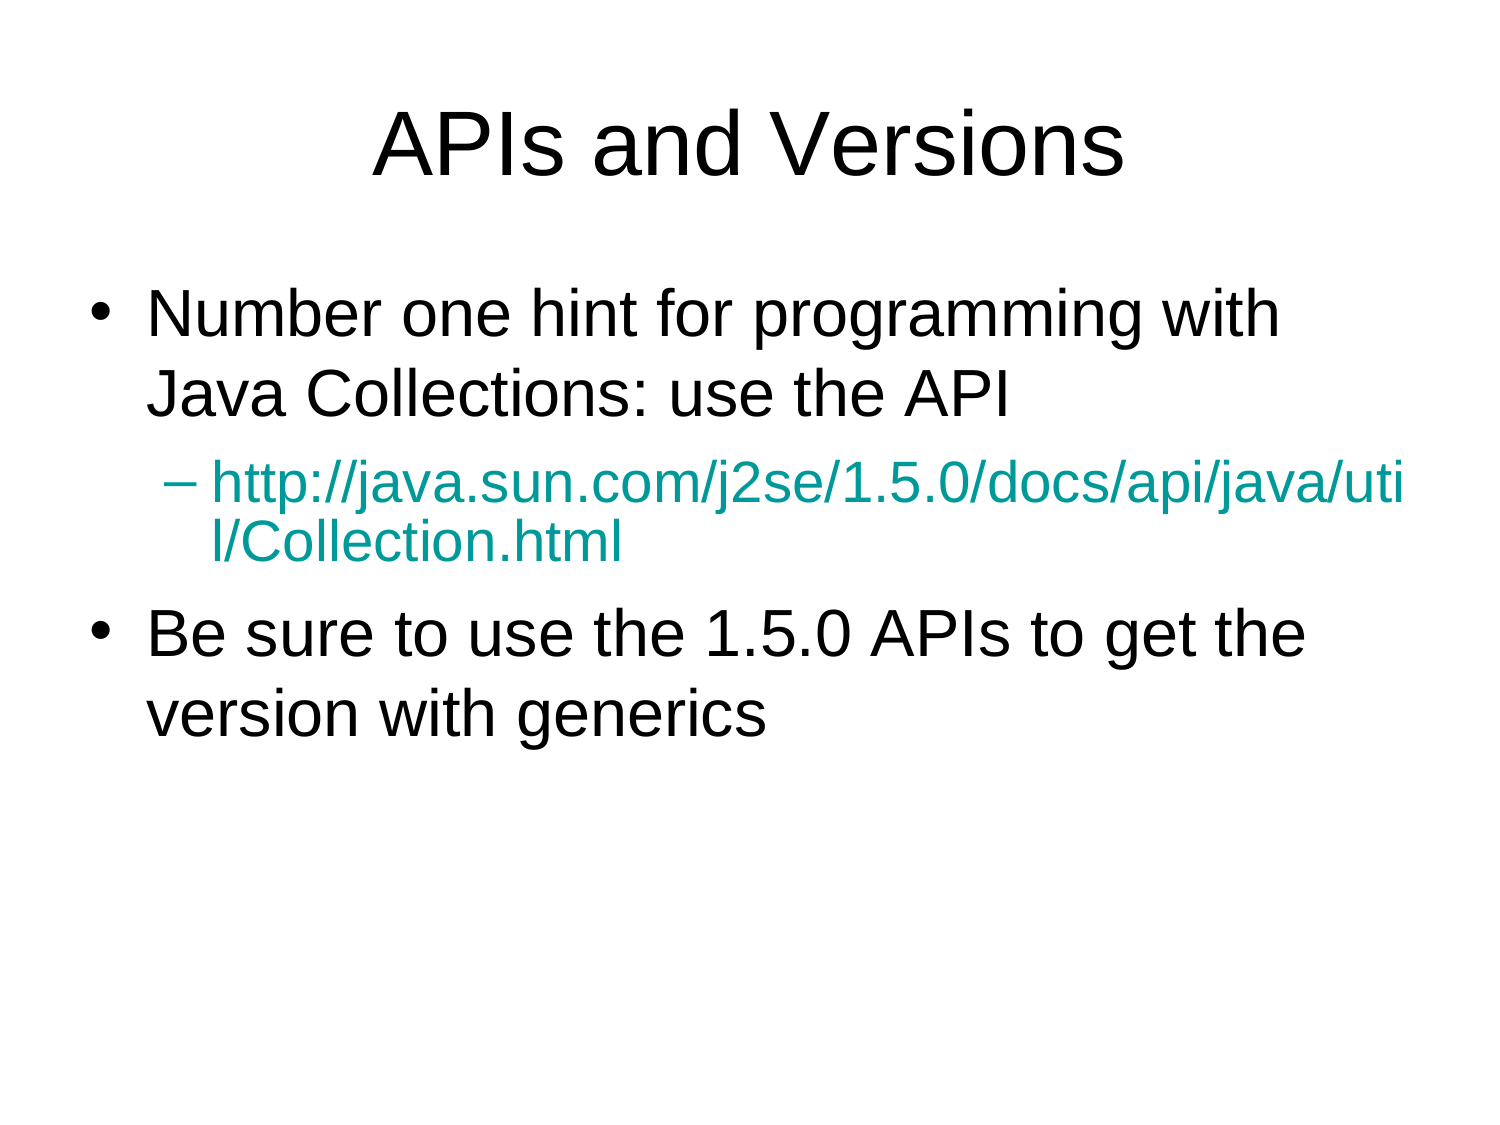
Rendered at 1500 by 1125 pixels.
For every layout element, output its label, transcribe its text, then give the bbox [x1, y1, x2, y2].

list Number one hint for programming with Java Collections: use the API http://java.sun.com/j2se/1.5.0/docs/api/java/util/Collection.html Be sure to use the 1.5.0 APIs to get the version with generics [75, 262, 1426, 1006]
title APIs and Versions [75, 45, 1426, 233]
